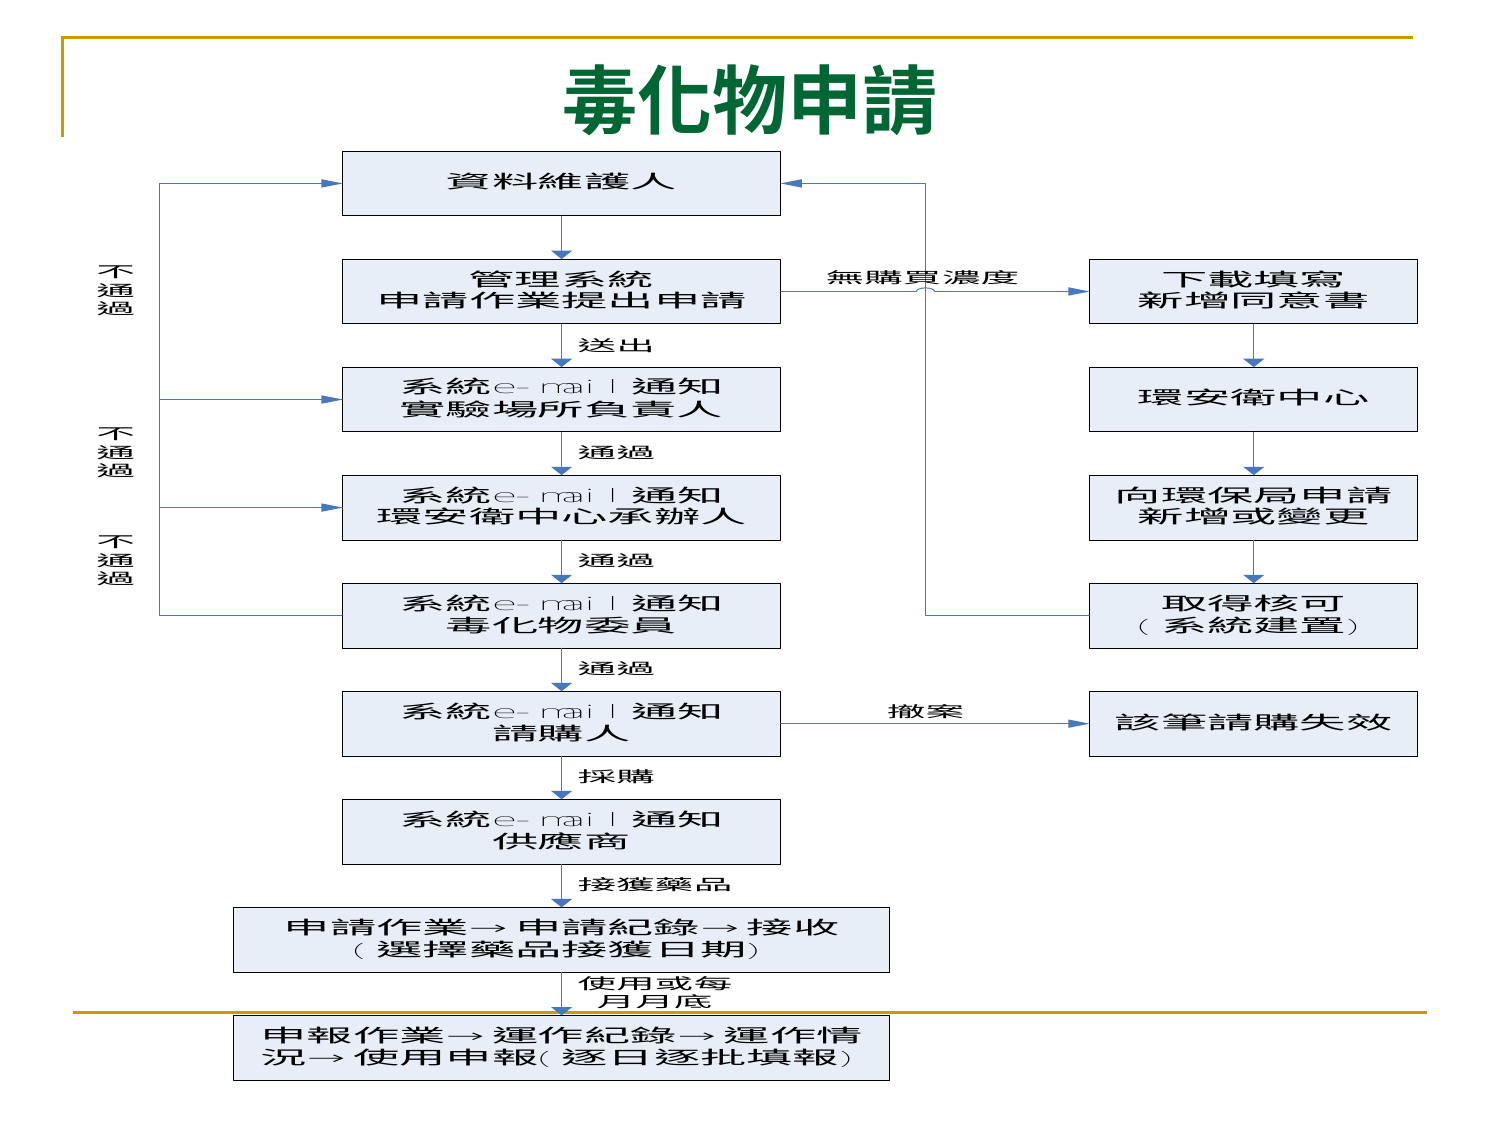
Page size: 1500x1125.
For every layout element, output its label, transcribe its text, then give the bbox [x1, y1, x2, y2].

title 毒化物申請 [75, 45, 1426, 233]
chart [64, 148, 1424, 1083]
